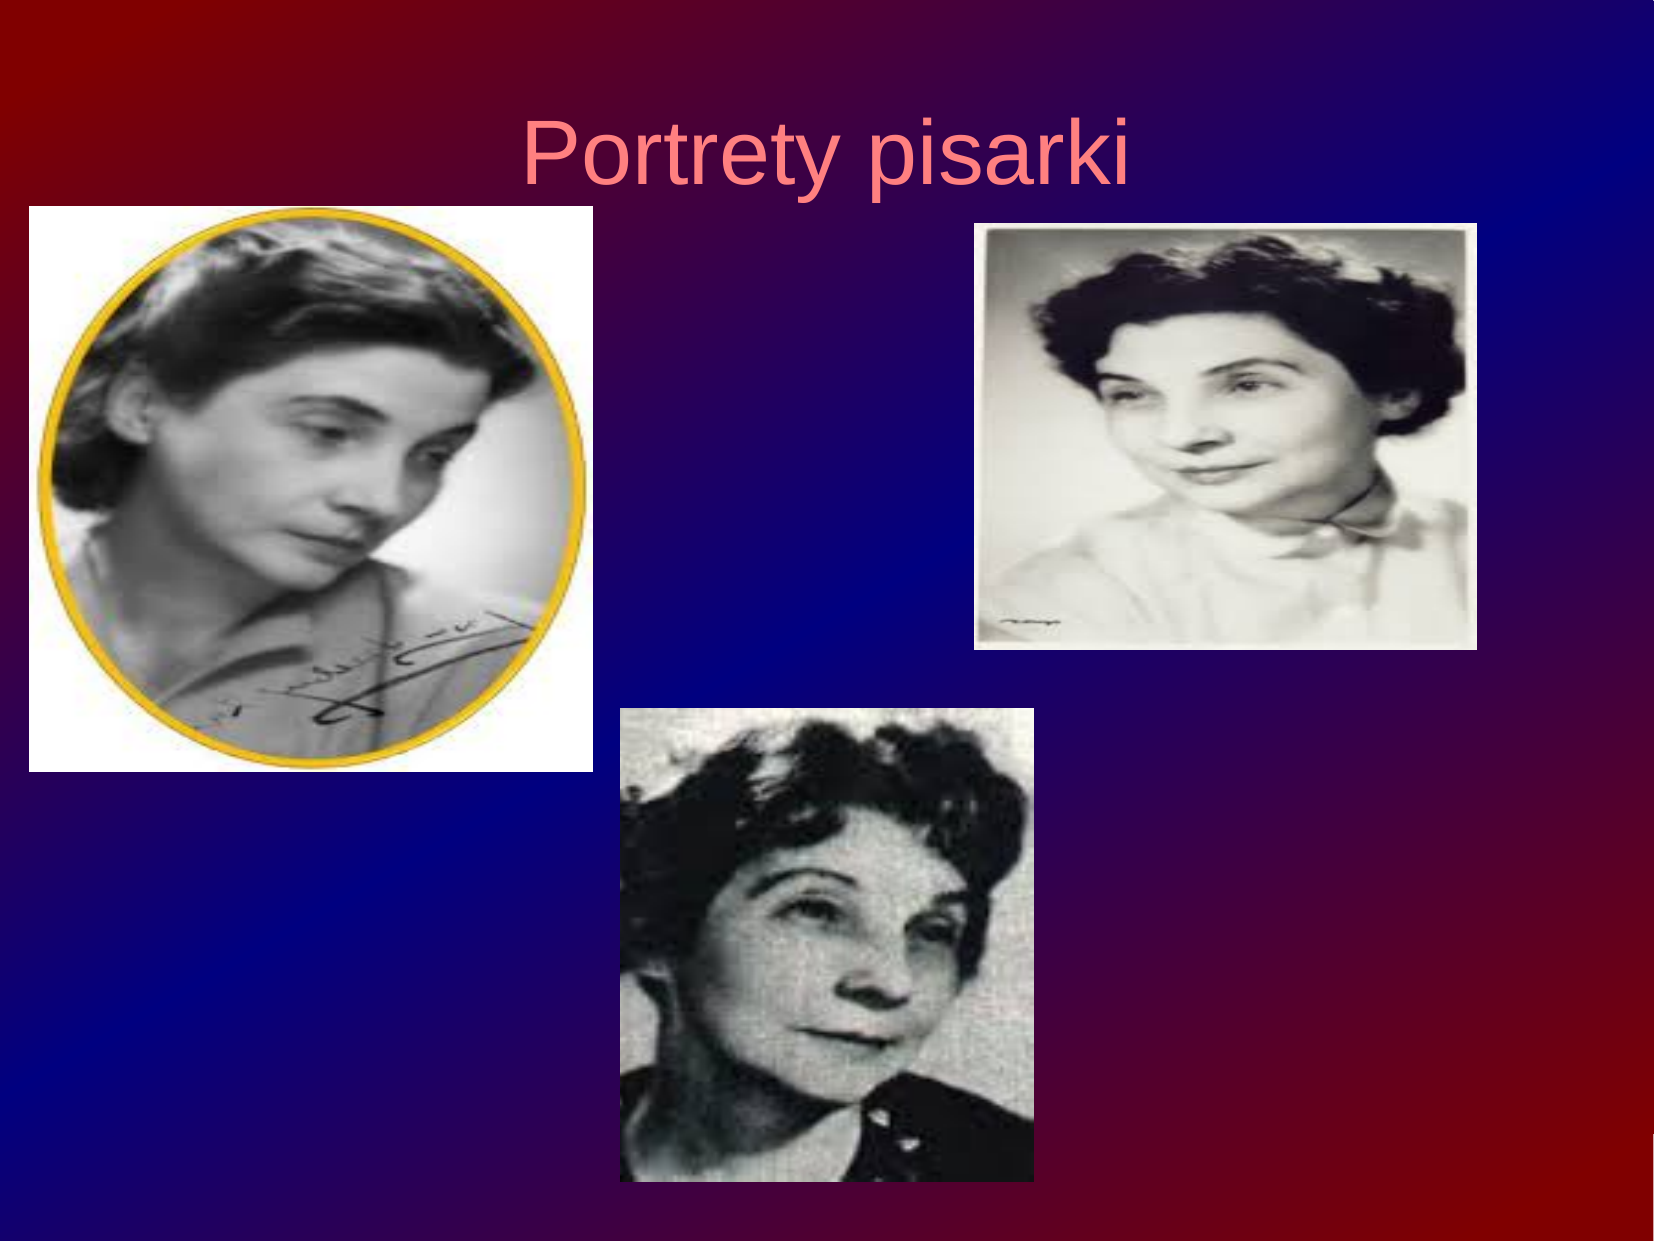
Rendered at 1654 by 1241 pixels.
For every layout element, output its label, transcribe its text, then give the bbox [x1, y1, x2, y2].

picture [974, 223, 1477, 650]
picture [620, 708, 1034, 1182]
title Portrety pisarki [82, 49, 1571, 257]
picture [29, 206, 593, 772]
